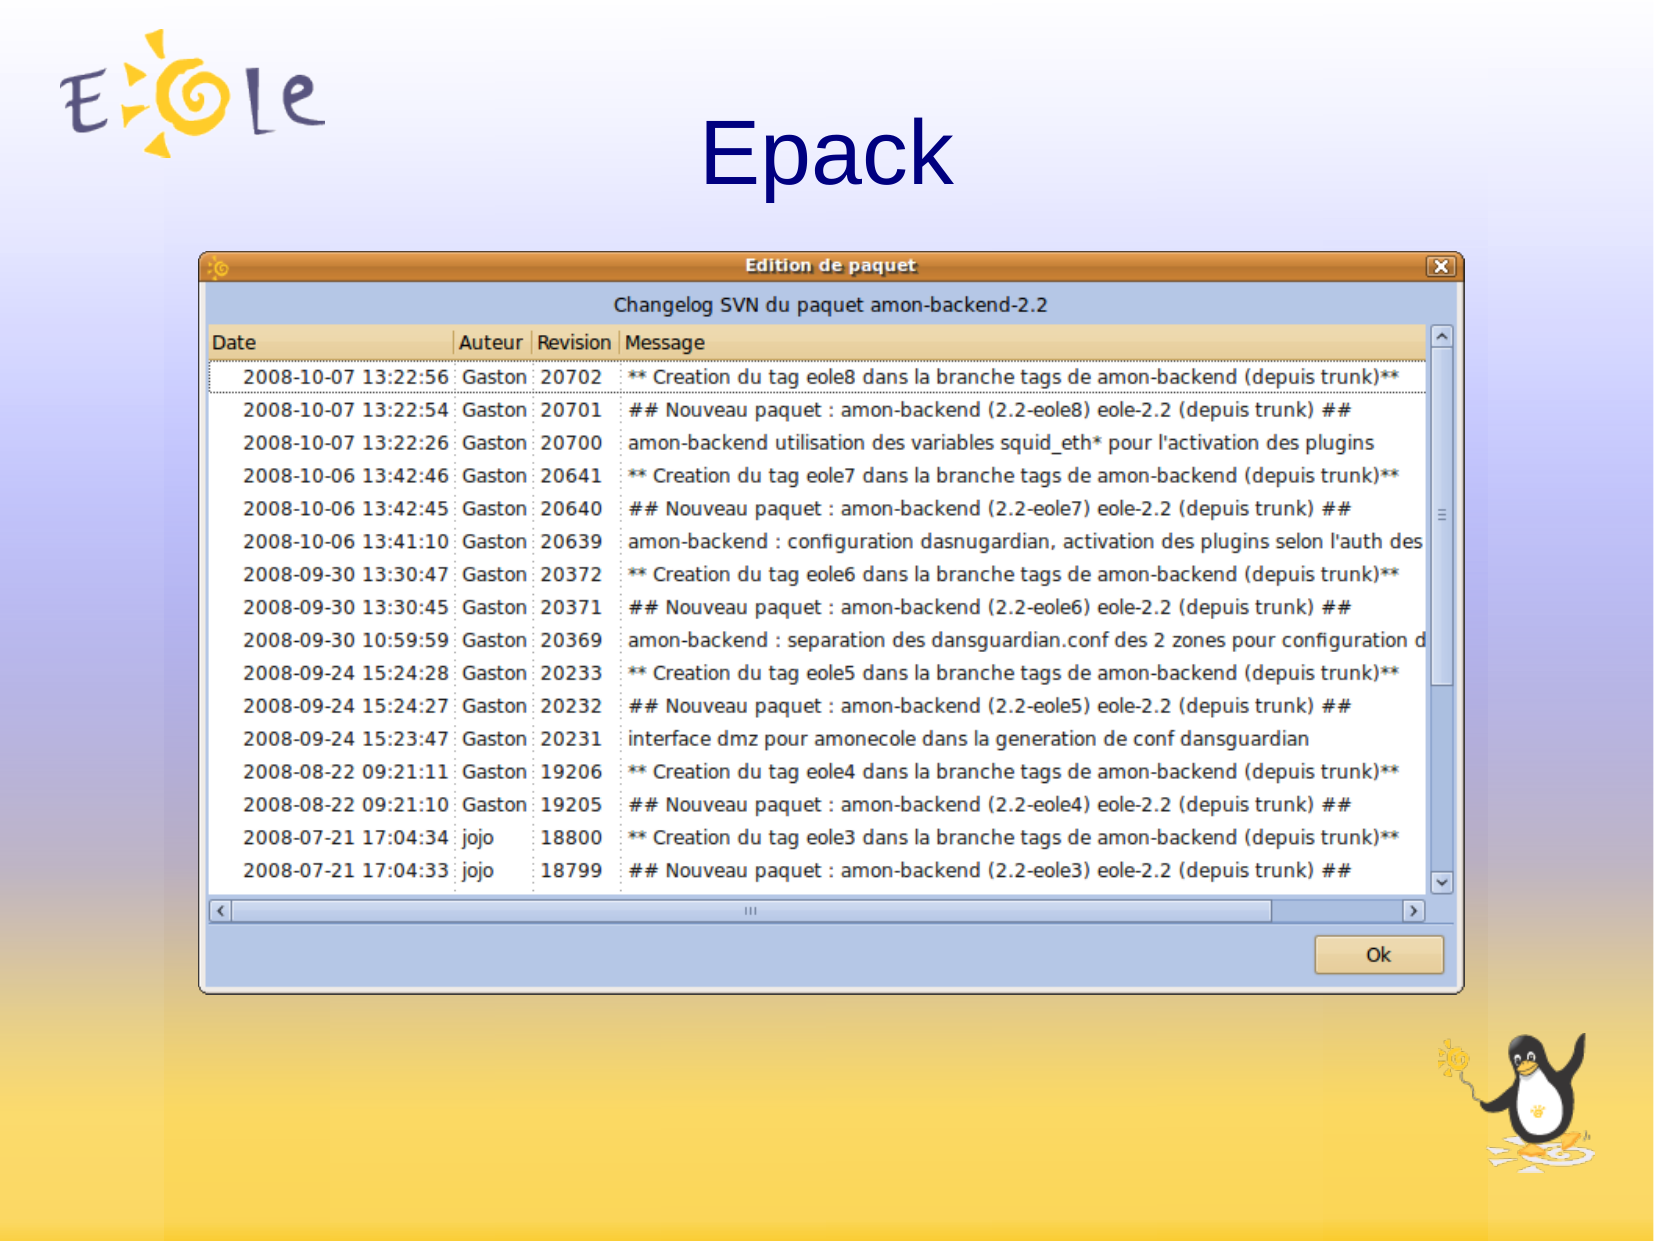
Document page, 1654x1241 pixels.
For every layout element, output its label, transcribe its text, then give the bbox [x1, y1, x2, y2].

title Epack [82, 49, 1571, 257]
picture [0, 0, 1654, 1241]
